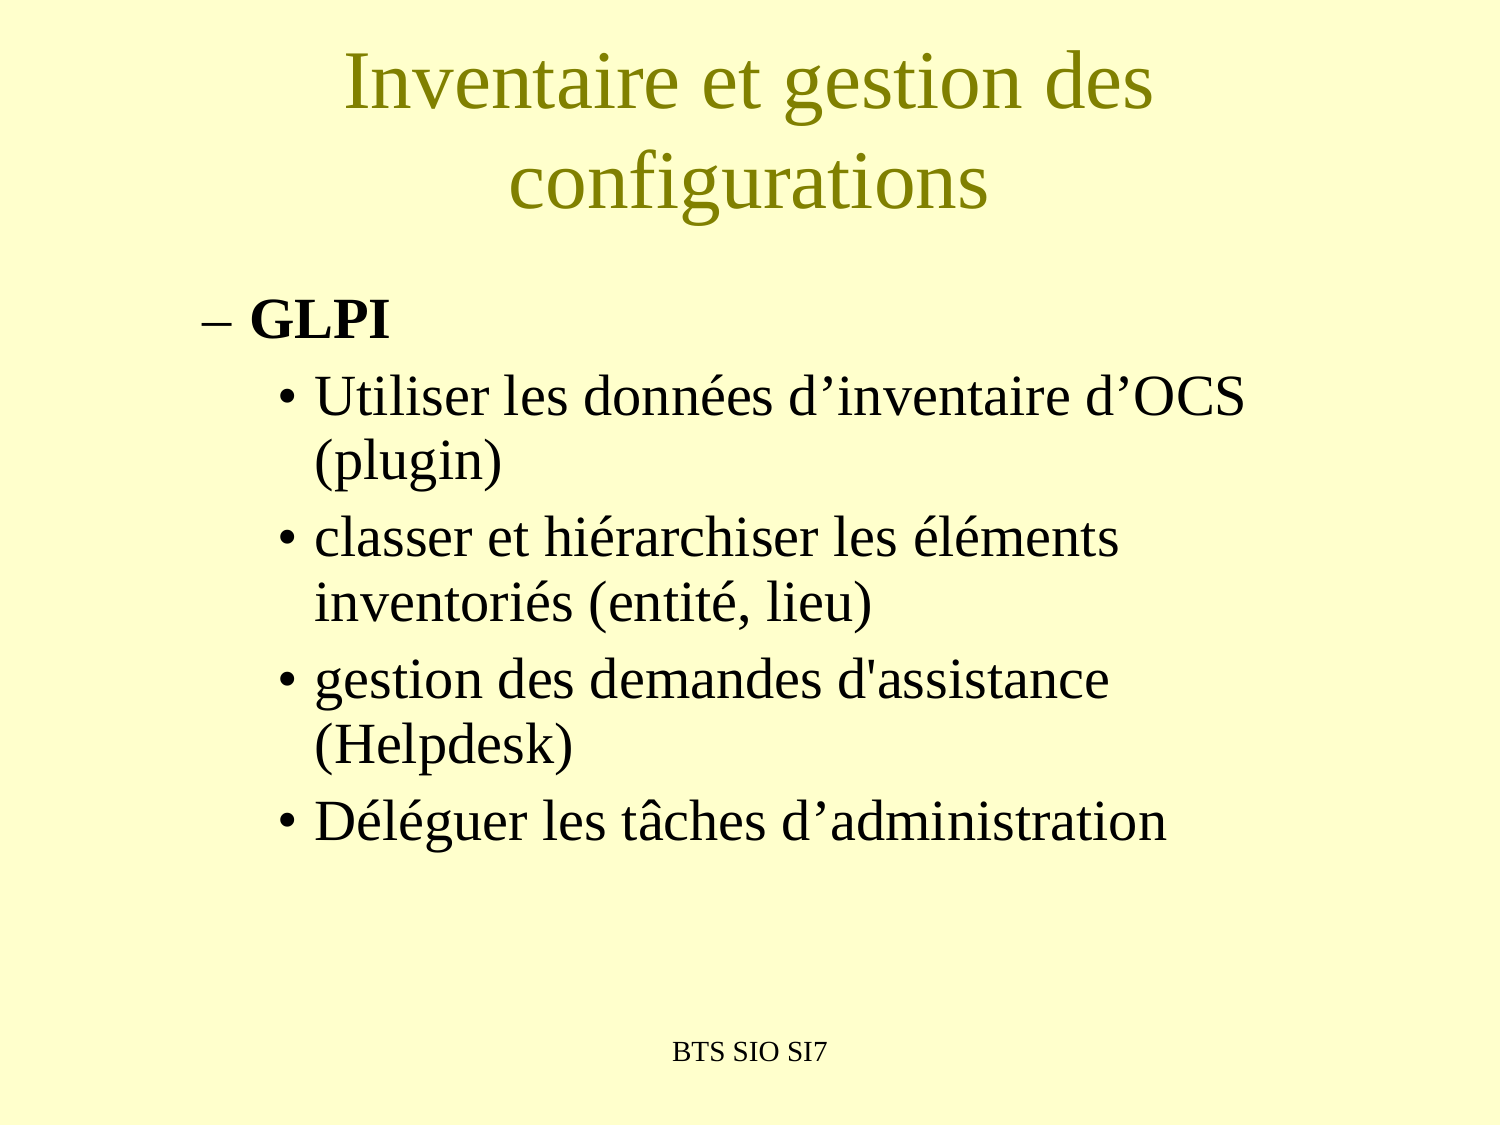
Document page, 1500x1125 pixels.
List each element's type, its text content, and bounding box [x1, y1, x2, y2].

text_box BTS SIO SI7 [512, 1025, 988, 1101]
list GLPI Utiliser les données d’inventaire d’OCS (plugin) classer et hiérarchiser les éléments inventoriés (entité, lieu) gestion des demandes d'assistance (Helpdesk) Déléguer les tâches d’administration [112, 278, 1388, 1022]
